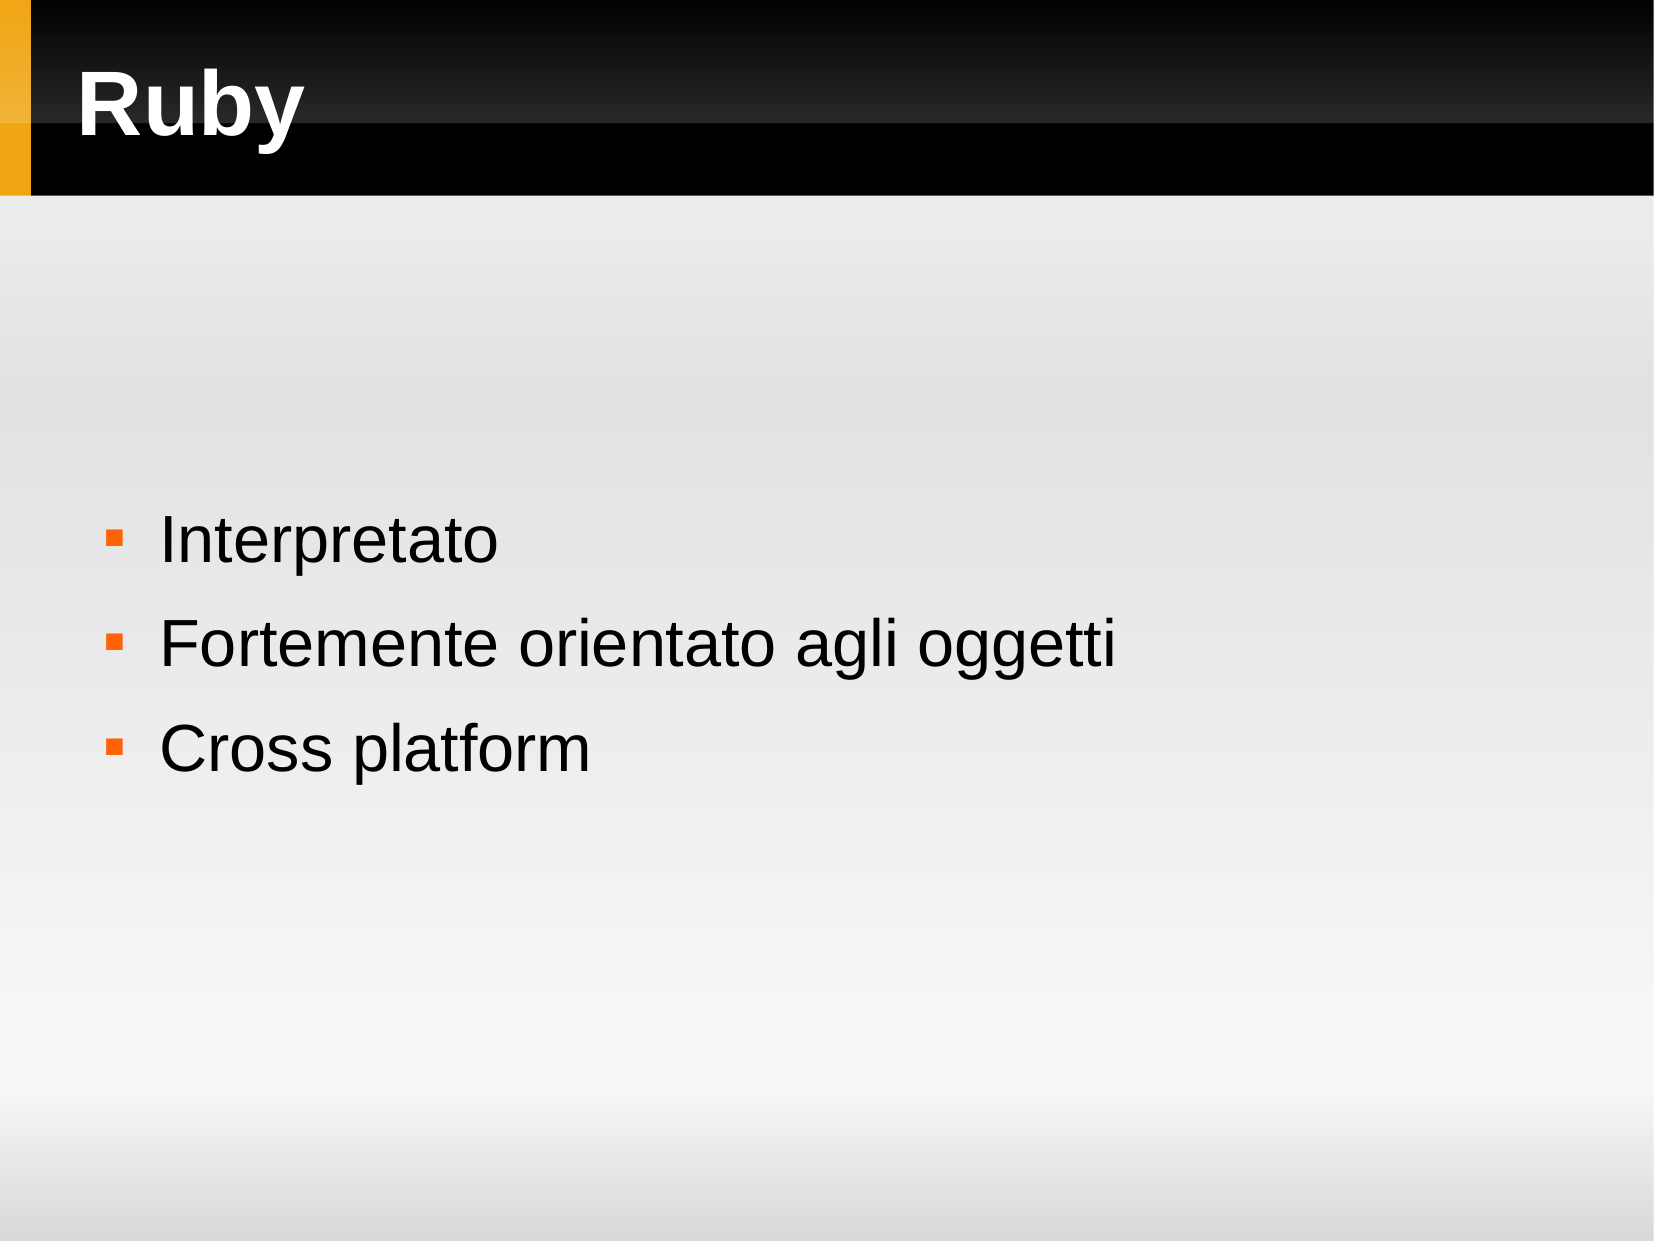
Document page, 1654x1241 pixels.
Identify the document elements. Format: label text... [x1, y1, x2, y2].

title Ruby [76, 7, 1565, 200]
list Interpretato Fortemente orientato agli oggetti Cross platform [88, 501, 1577, 1241]
picture [0, 0, 1654, 1241]
